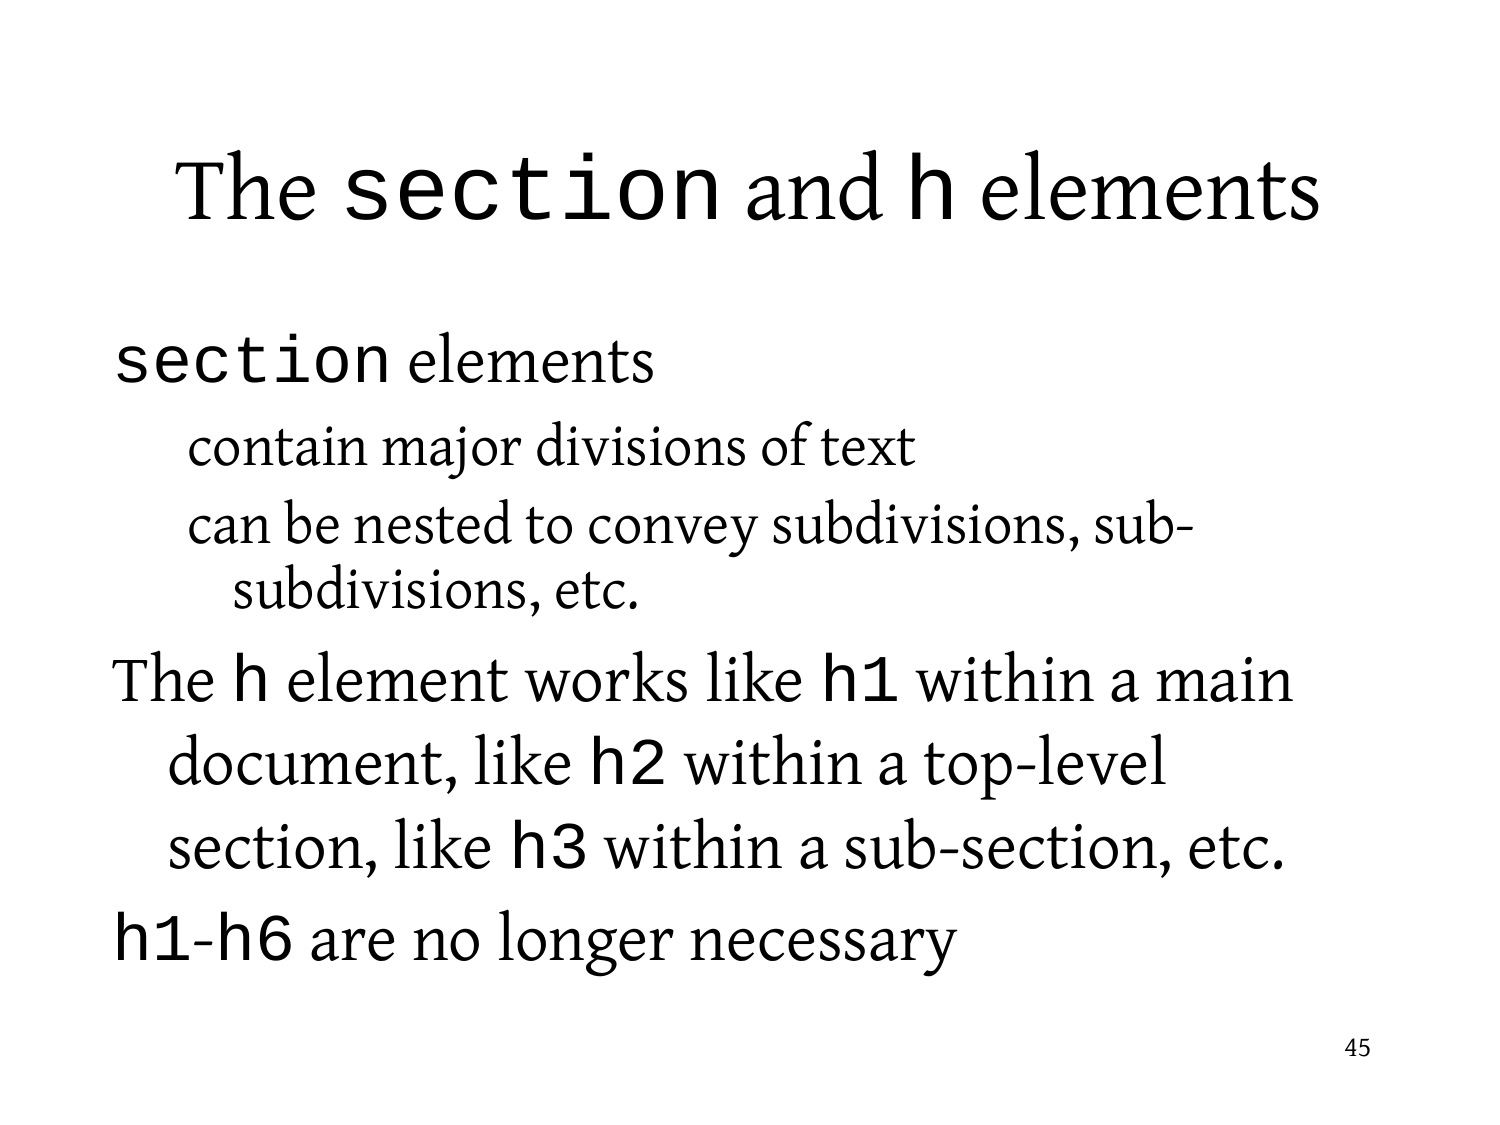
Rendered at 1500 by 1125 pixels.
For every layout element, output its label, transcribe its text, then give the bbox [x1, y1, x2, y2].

title The section and h elements [112, 63, 1387, 324]
list section elements contain major divisions of text can be nested to convey subdivisions, sub-subdivisions, etc. The h element works like h1 within a main document, like h2 within a top-level section, like h3 within a sub-section, etc. h1-h6 are no longer necessary [112, 324, 1387, 1041]
